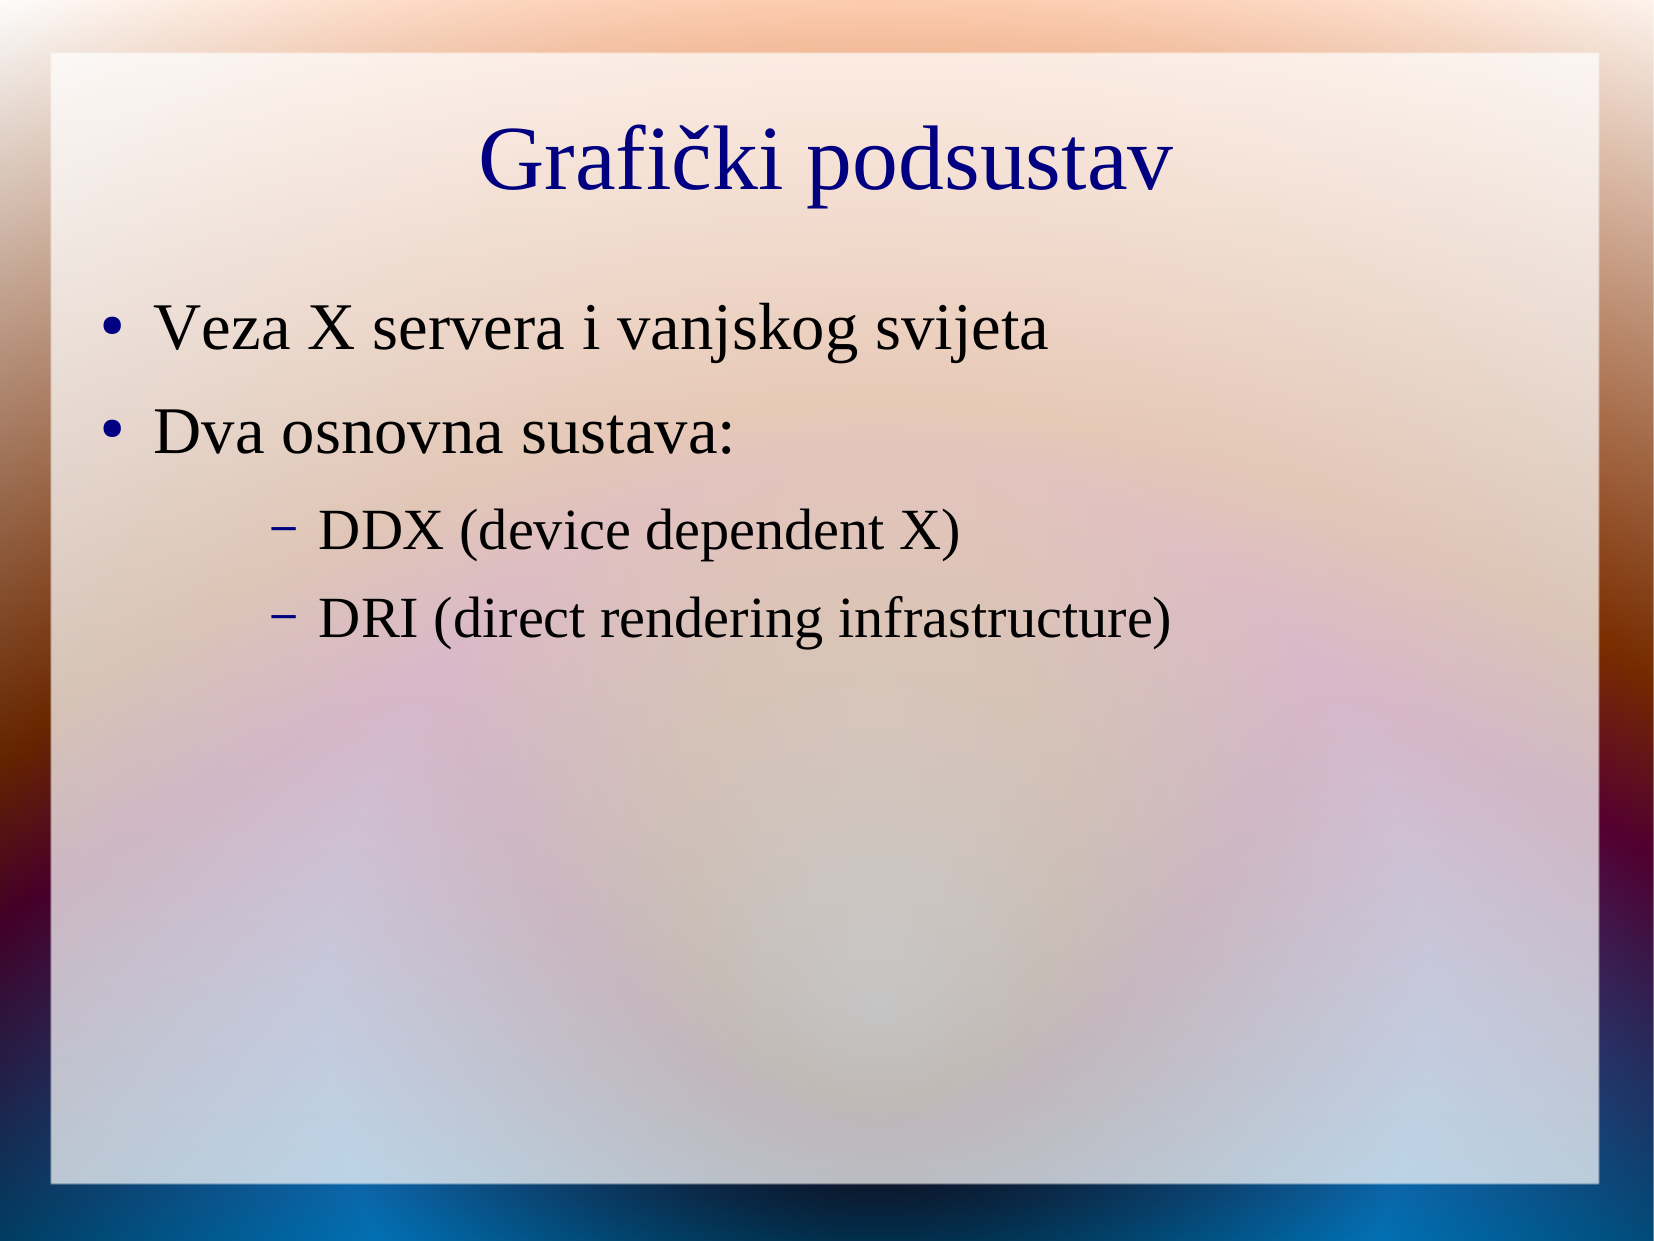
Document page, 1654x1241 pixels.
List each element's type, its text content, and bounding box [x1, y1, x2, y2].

title Grafički podsustav [82, 62, 1571, 256]
picture [0, 0, 1654, 1241]
list Veza X servera i vanjskog svijeta Dva osnovna sustava: DDX (device dependent X) DRI (direct rendering infrastructure) [82, 290, 1571, 1094]
